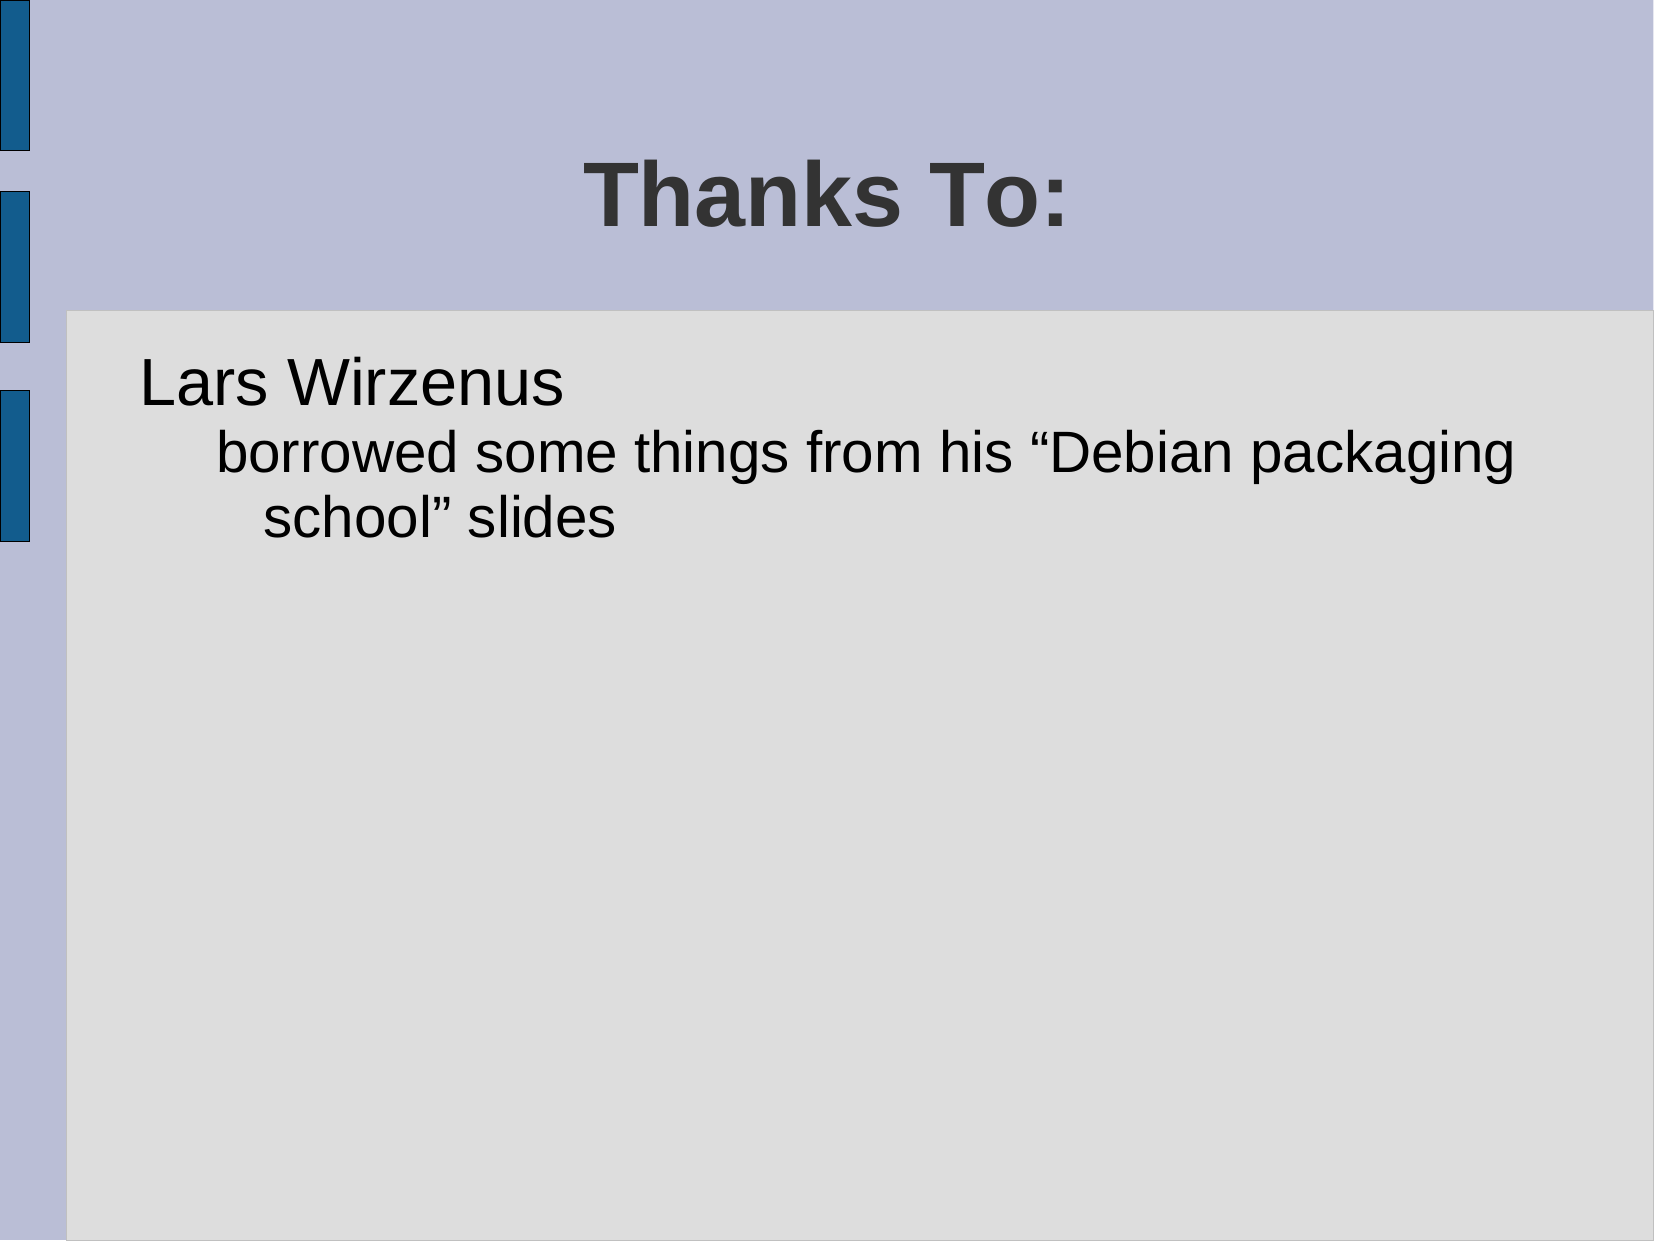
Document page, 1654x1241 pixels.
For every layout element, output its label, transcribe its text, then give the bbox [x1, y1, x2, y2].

list Lars Wirzenus borrowed some things from his “Debian packaging school” slides [121, 344, 1534, 1127]
title Thanks To: [121, 91, 1534, 299]
